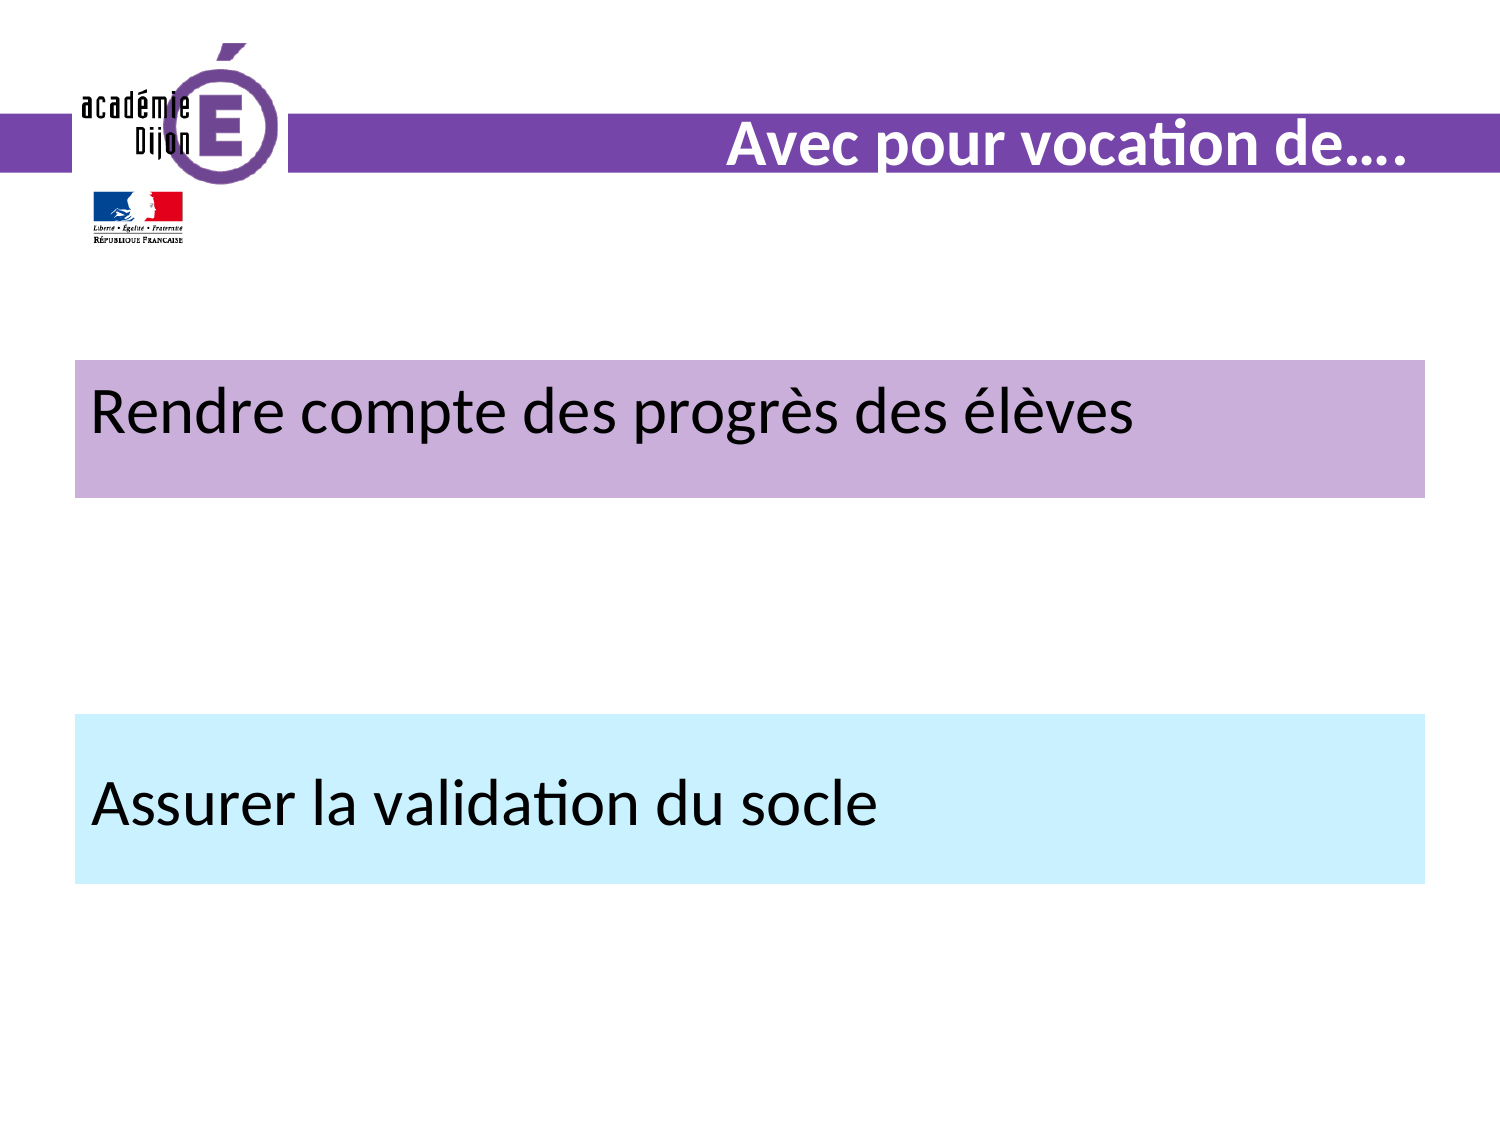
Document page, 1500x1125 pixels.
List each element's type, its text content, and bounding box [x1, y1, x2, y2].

picture [82, 43, 278, 243]
text_box Assurer la validation du socle [76, 716, 1424, 882]
text_box Rendre compte des progrès des élèves [75, 262, 1426, 1005]
text_box Avec pour vocation de…. [360, 45, 1426, 233]
